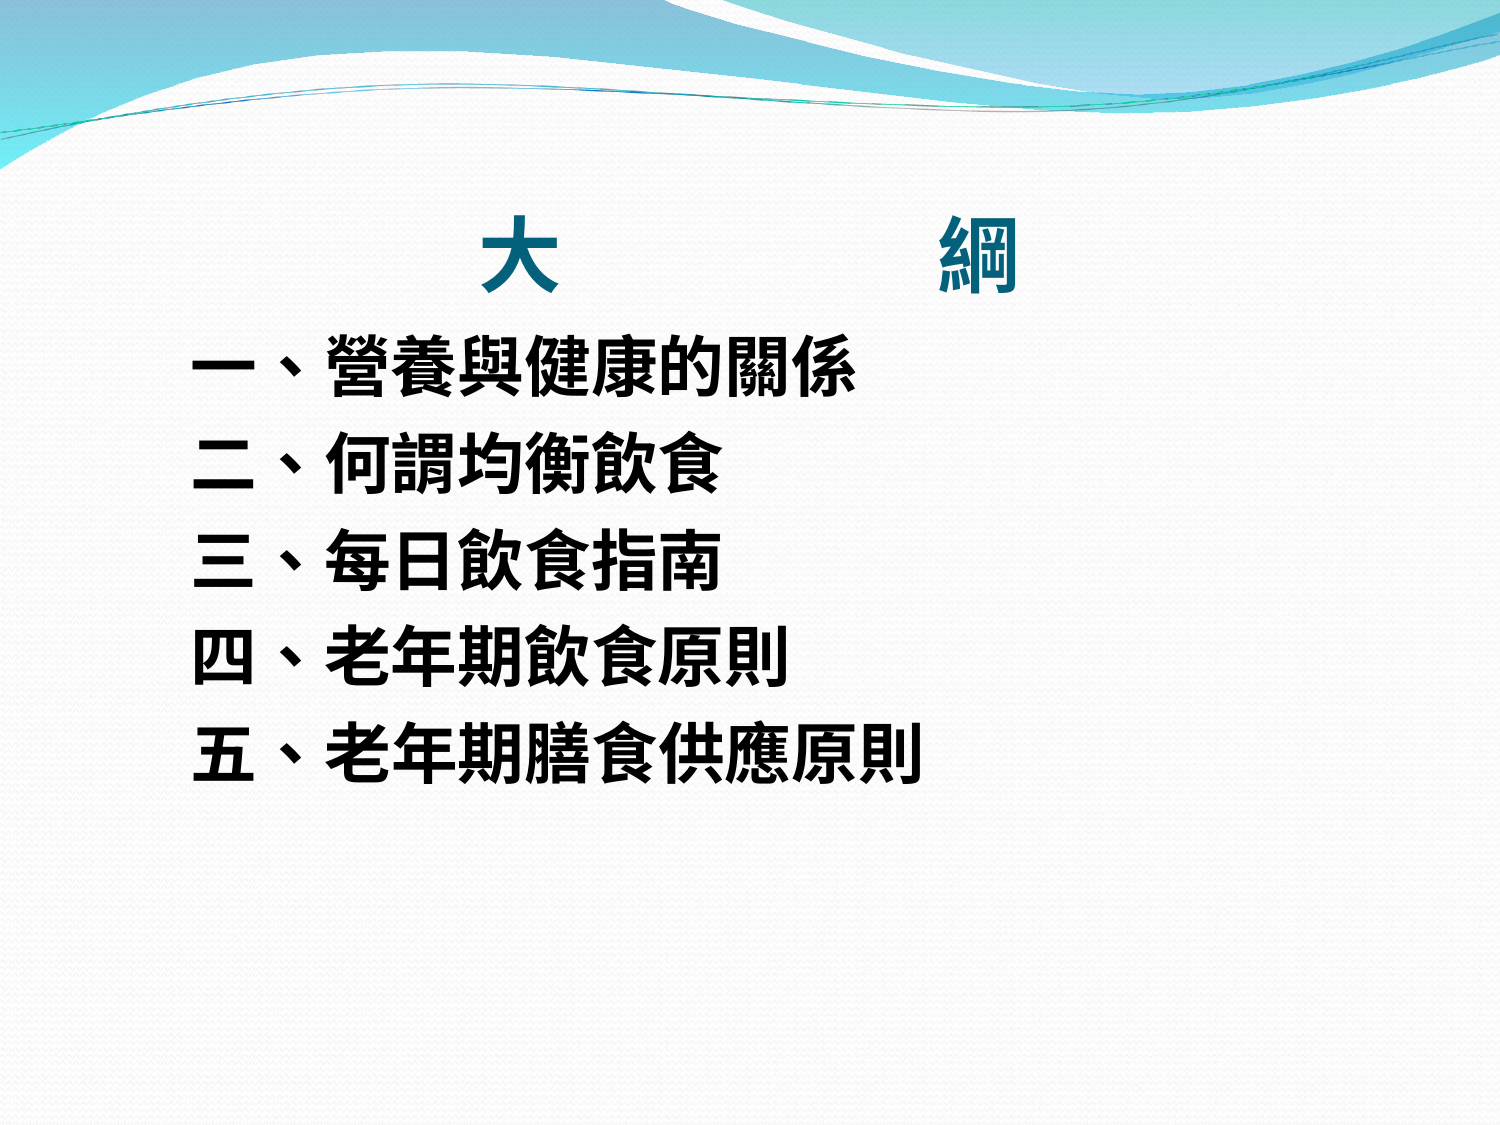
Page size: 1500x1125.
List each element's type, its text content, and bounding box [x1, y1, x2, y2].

list 一、營養與健康的關係 二、何謂均衡飲食 三、每日飲食指南 四、老年期飲食原則 五、老年期膳食供應原則 [175, 317, 1425, 1038]
picture [0, 0, 1500, 1125]
title 大 綱 [75, 115, 1426, 304]
